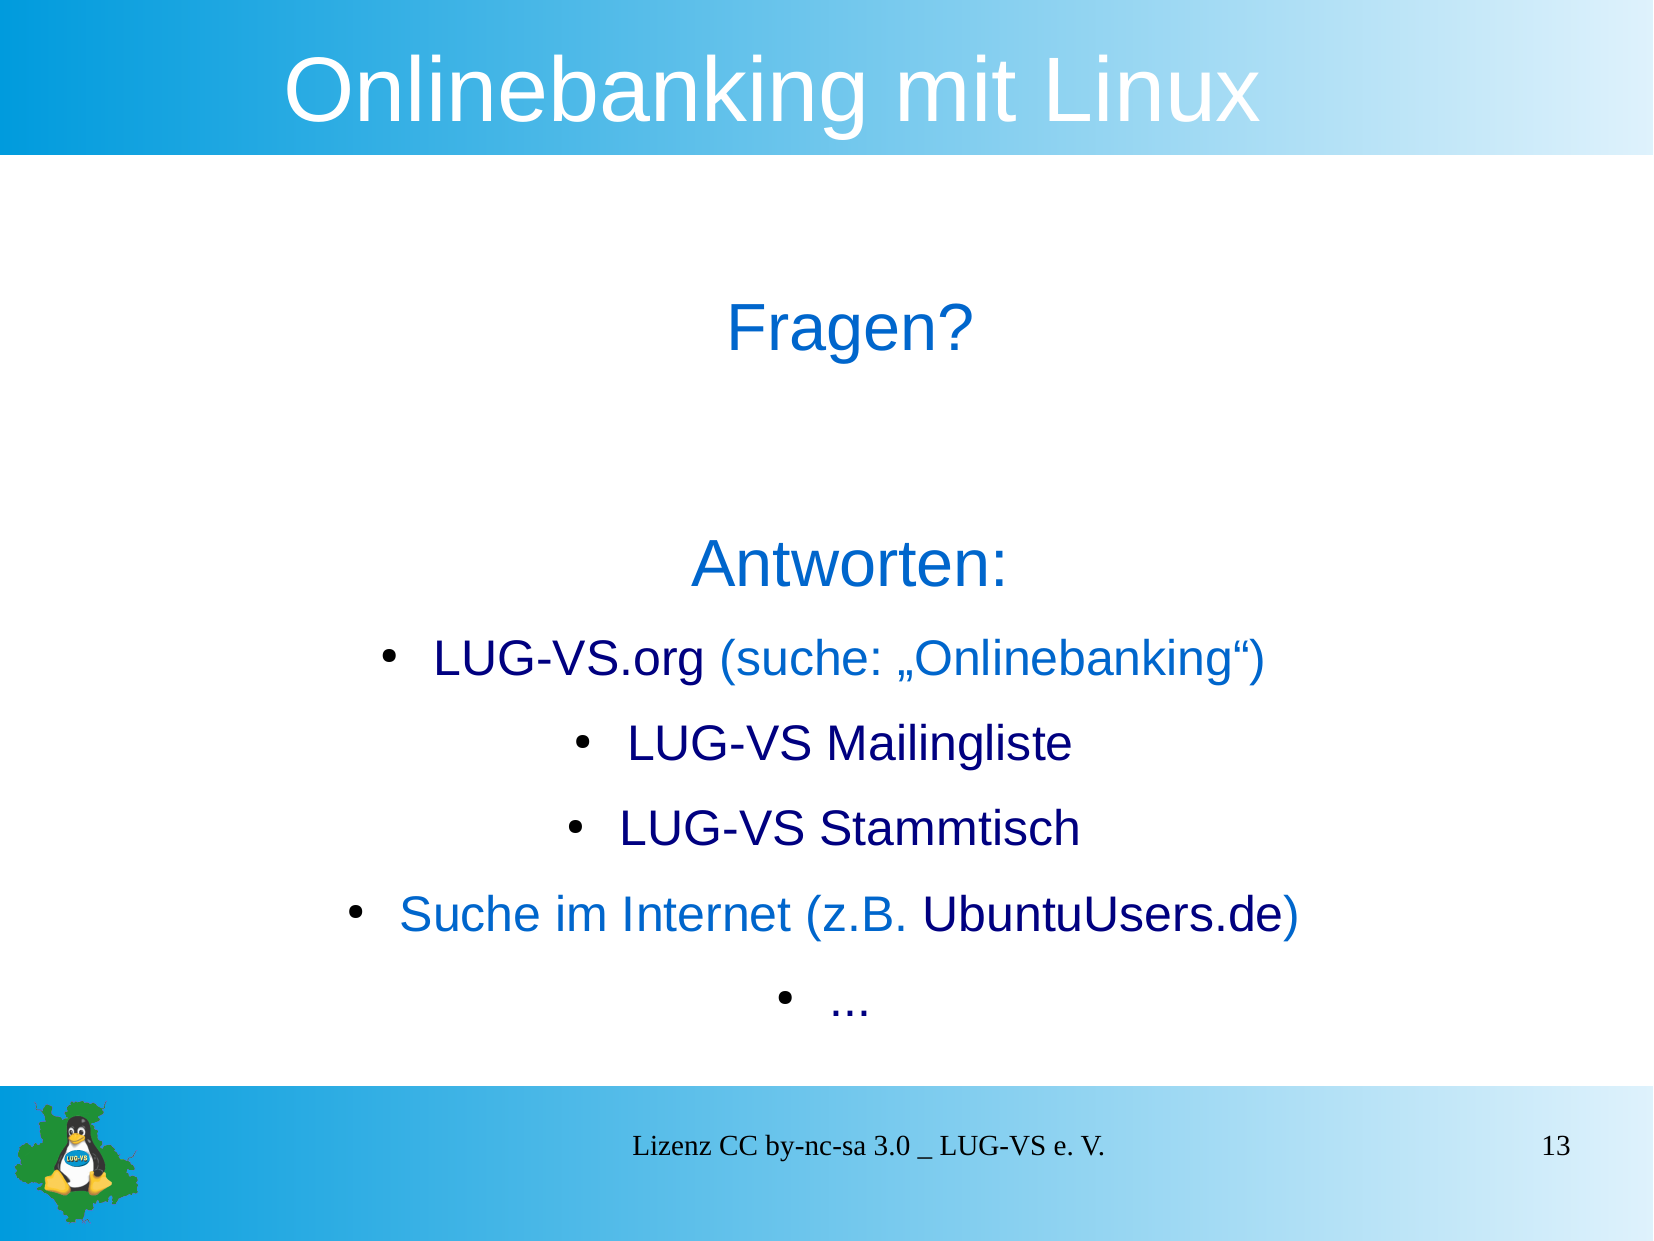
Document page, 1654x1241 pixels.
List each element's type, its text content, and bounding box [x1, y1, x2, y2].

picture [16, 1086, 142, 1241]
list Antworten: LUG-VS.org (suche: „Onlinebanking“) LUG-VS Mailingliste LUG-VS Stammtisch Suche im Internet (z.B. UbuntuUsers.de) ... [70, 525, 1559, 1075]
list Fragen? [70, 290, 1560, 420]
title Onlinebanking mit Linux [29, 37, 1518, 143]
